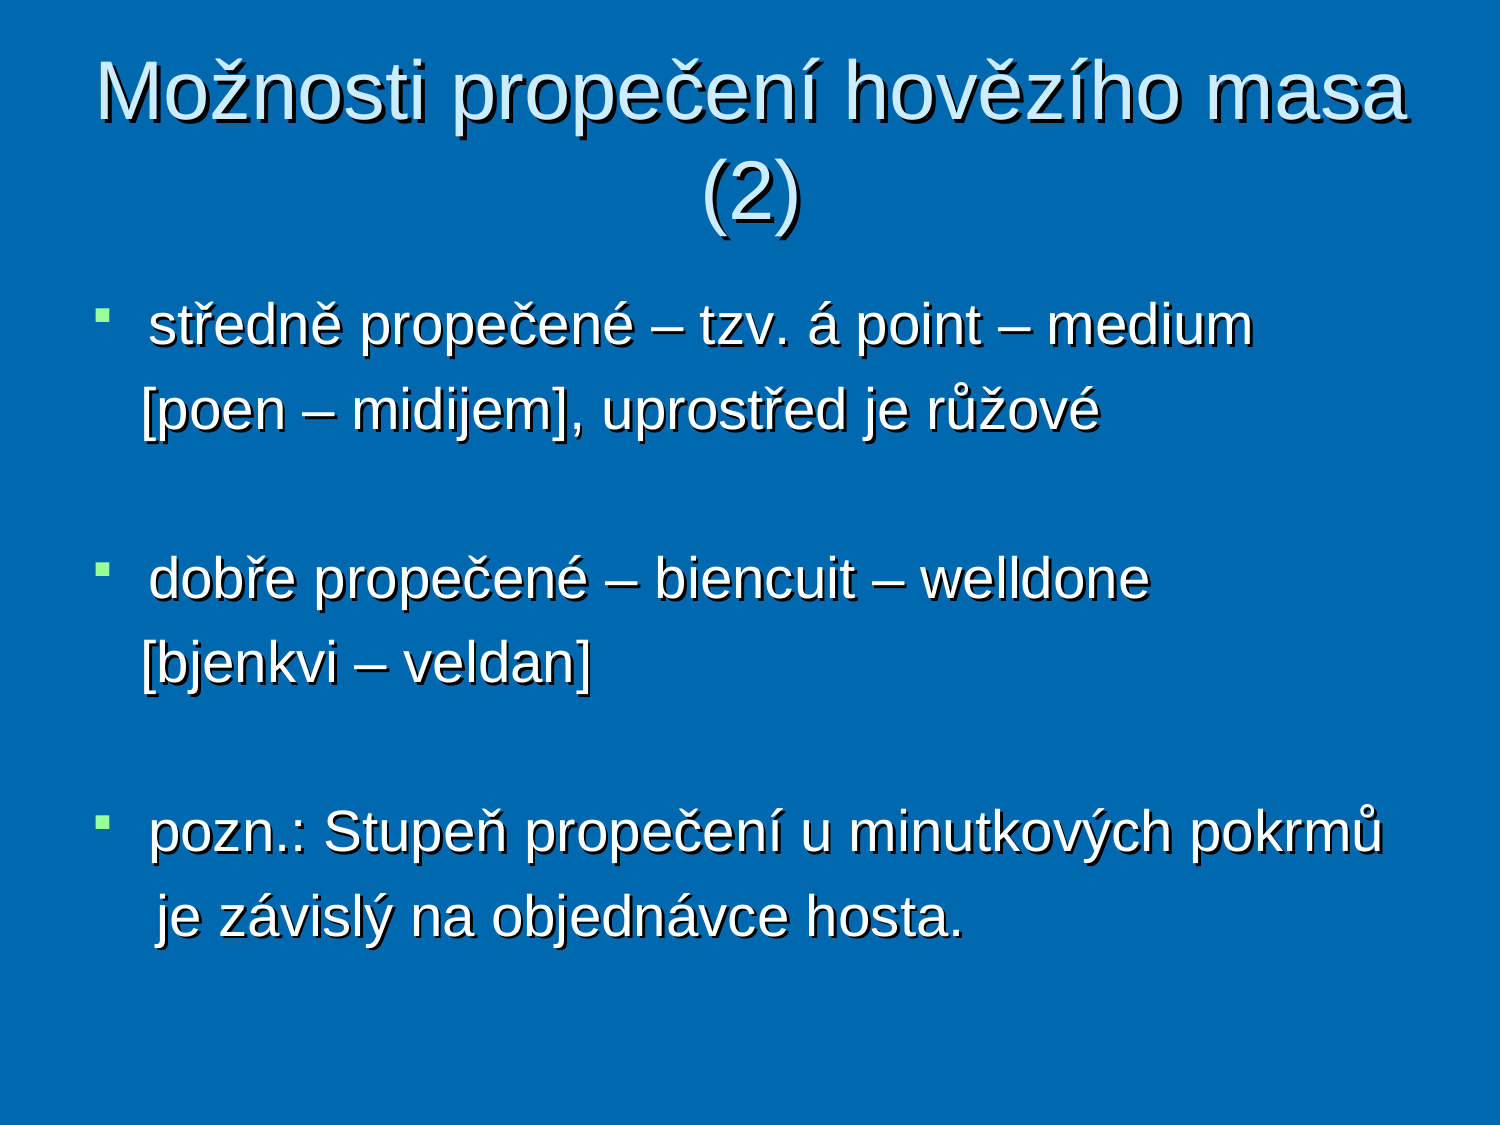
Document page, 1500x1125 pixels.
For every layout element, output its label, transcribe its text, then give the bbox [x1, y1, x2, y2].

title Možnosti propečení hovězího masa (2) [76, 28, 1427, 244]
list středně propečené – tzv. á point – medium [poen – midijem], uprostřed je růžové dobře propečené – biencuit – welldone [bjenkvi – veldan] pozn.: Stupeň propečení u minutkových pokrmů je závislý na objednávce hosta. [76, 278, 1427, 1022]
